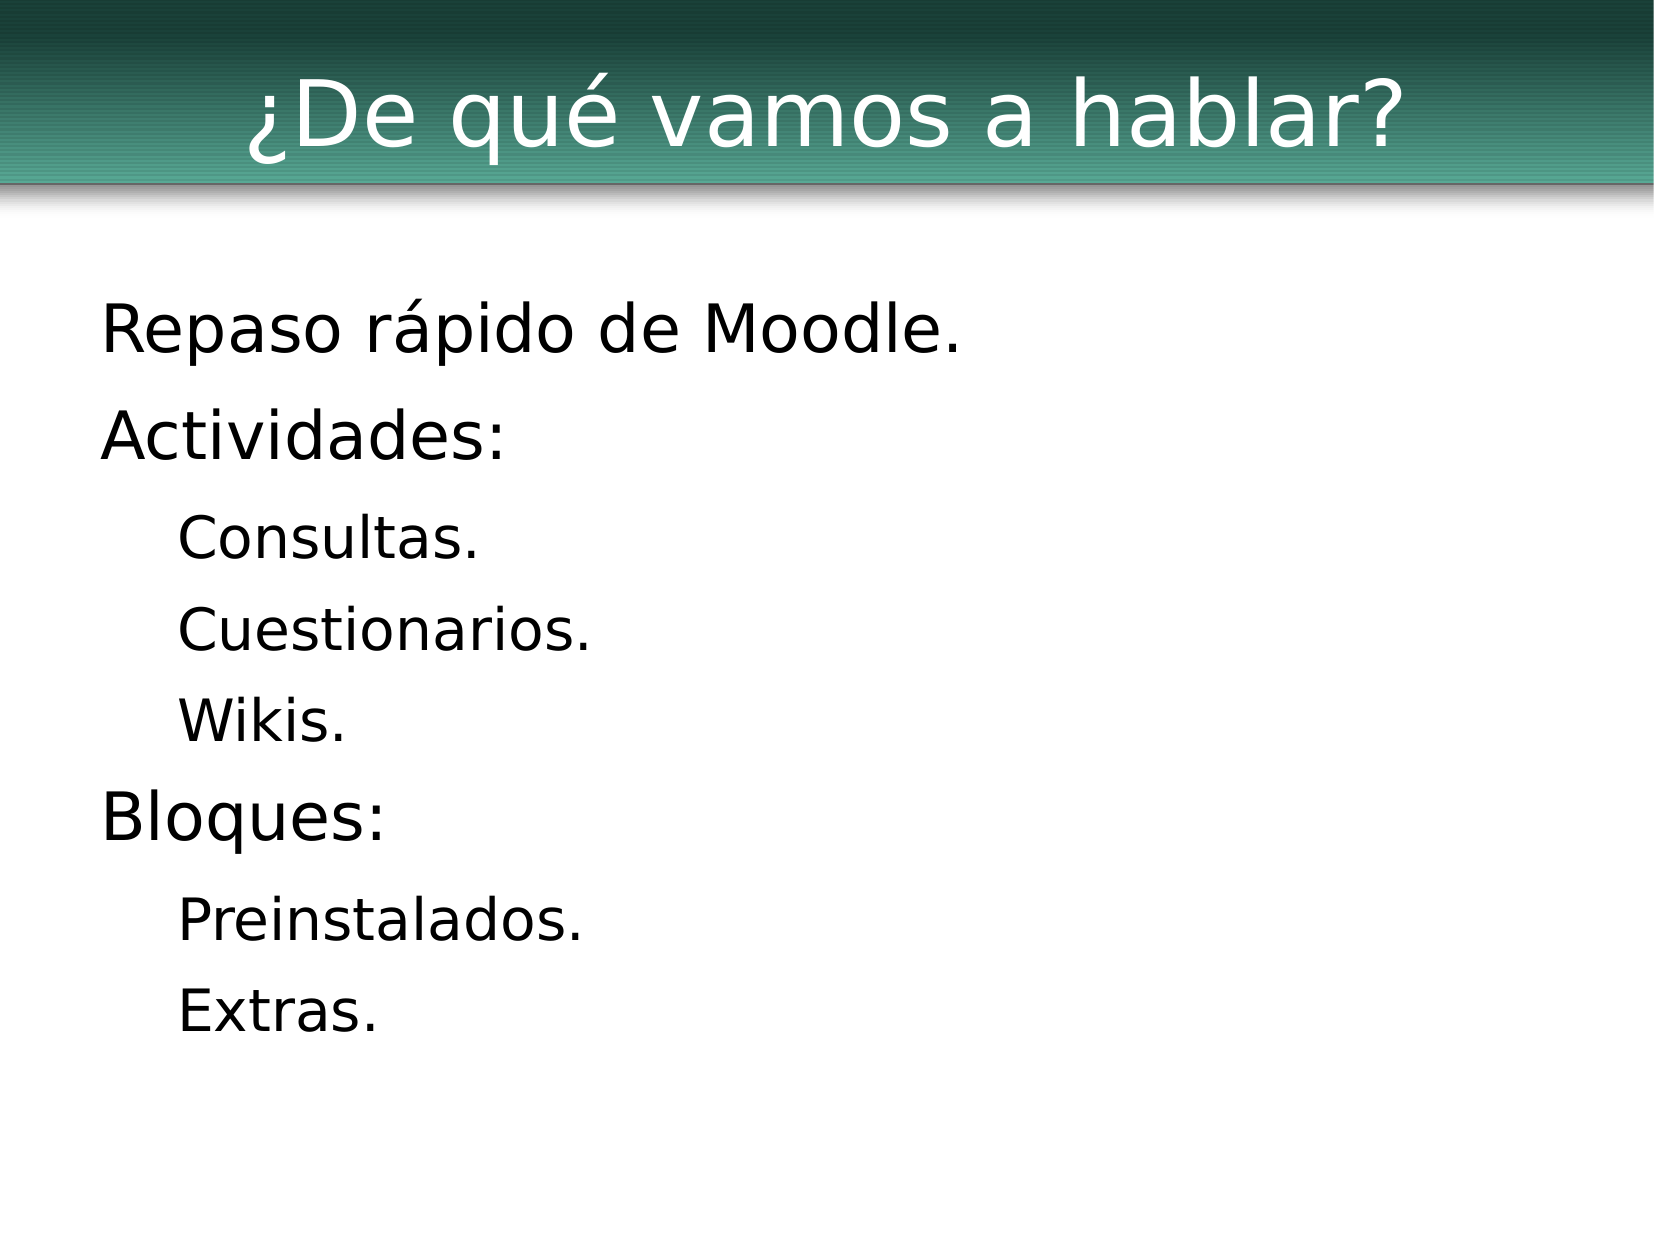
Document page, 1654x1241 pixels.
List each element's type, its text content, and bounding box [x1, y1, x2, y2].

picture [0, 0, 1654, 225]
title ¿De qué vamos a hablar? [82, 11, 1571, 219]
list Repaso rápido de Moodle. Actividades: Consultas. Cuestionarios. Wikis. Bloques: Preinstalados. Extras. [82, 290, 1571, 1094]
